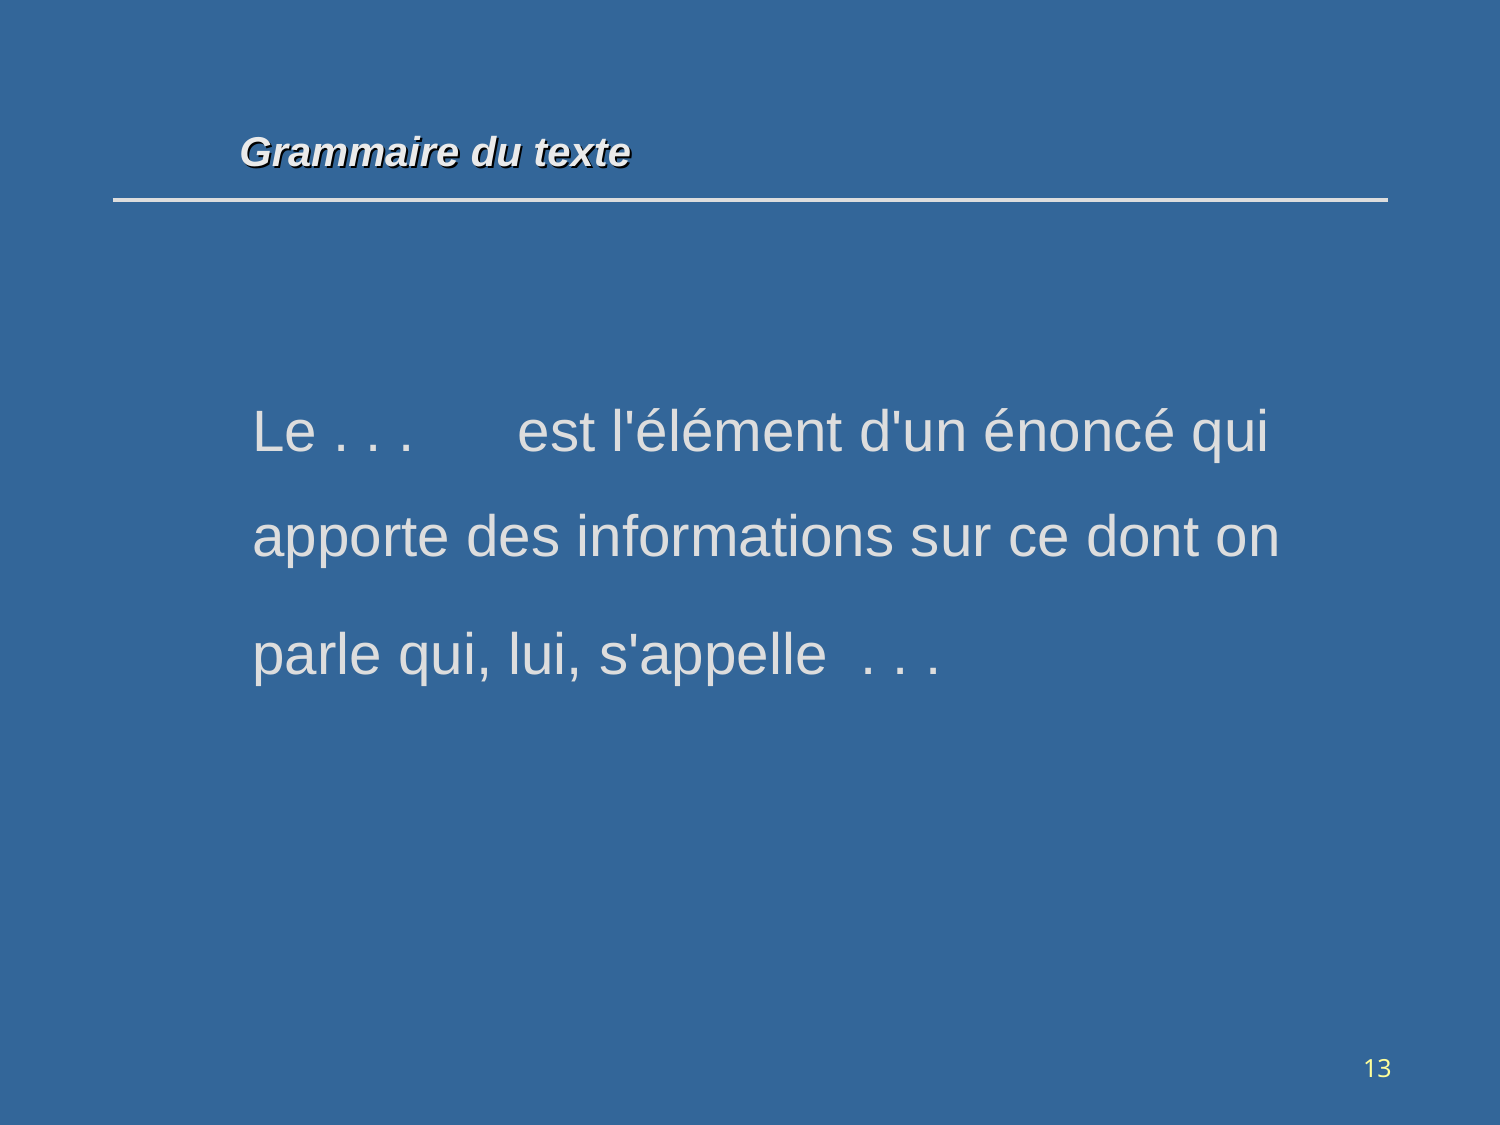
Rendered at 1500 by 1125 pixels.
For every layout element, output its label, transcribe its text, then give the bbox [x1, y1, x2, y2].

text_box Le . . . est l'élément d'un énoncé qui apporte des informations sur ce dont on parle qui, lui, s'appelle . . . [237, 350, 1375, 696]
text_box Grammaire du texte [224, 116, 647, 183]
